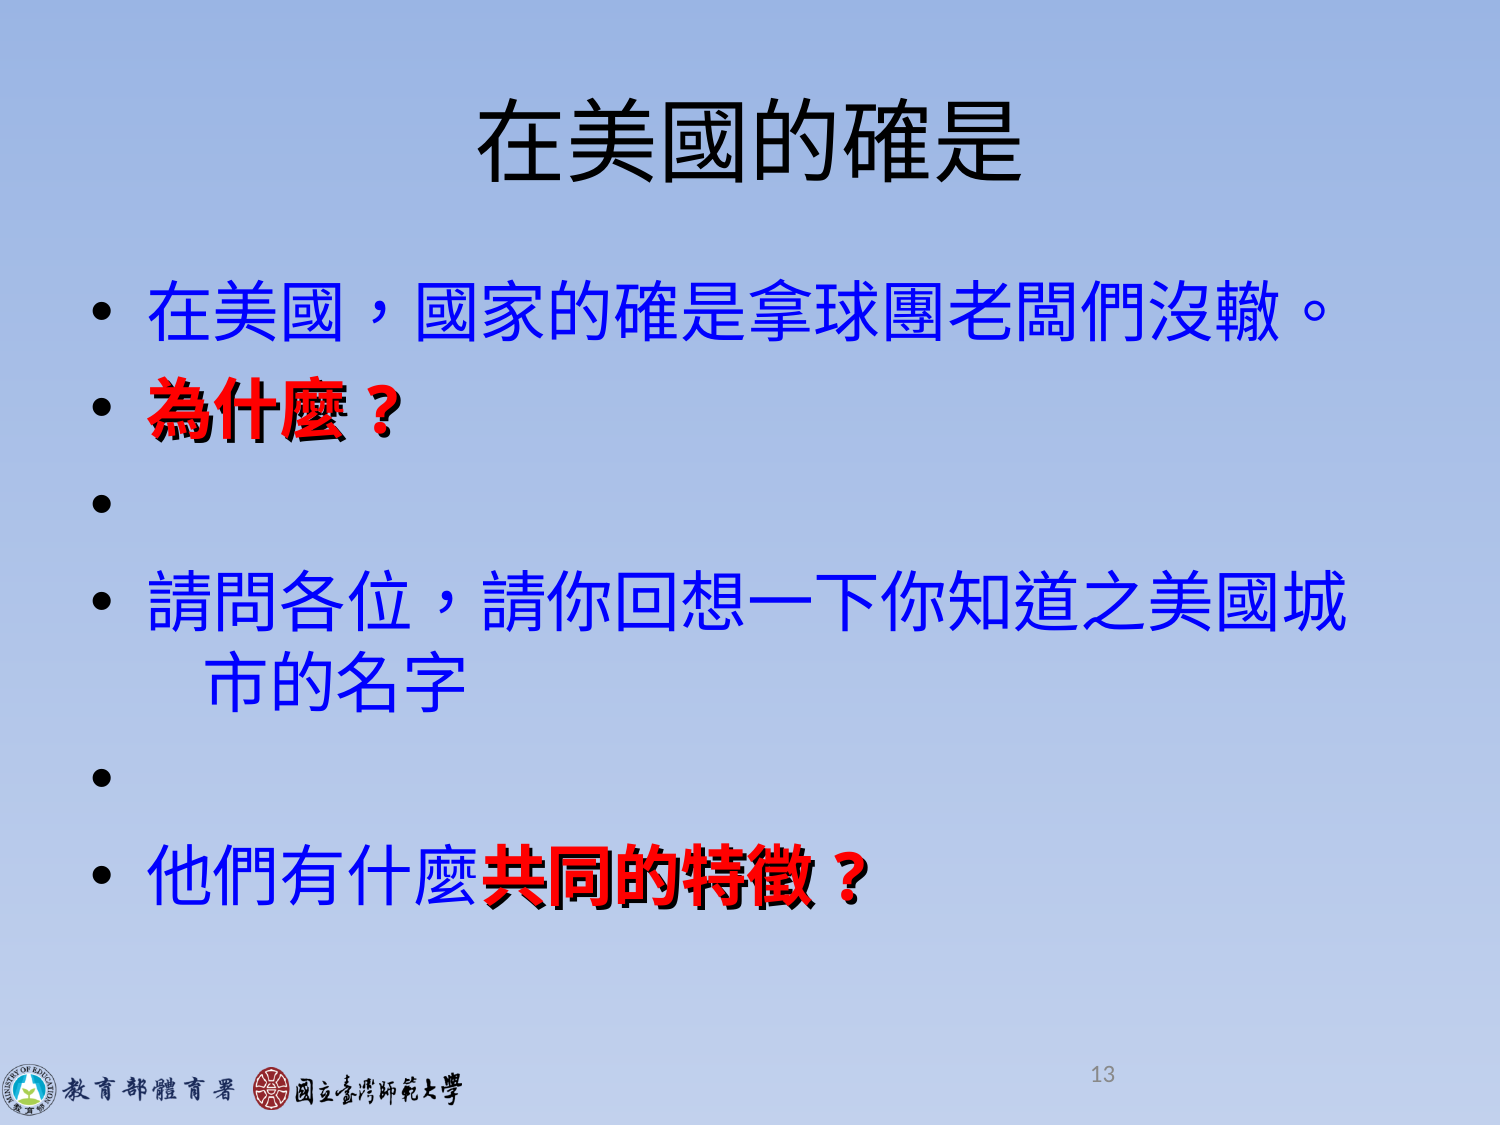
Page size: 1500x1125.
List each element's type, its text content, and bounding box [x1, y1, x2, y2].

list 在美國，國家的確是拿球團老闆們沒轍。 為什麼? 請問各位，請你回想一下你知道之美國城市的名字 他們有什麼共同的特徵? [75, 262, 1426, 1005]
title 在美國的確是 [75, 45, 1426, 233]
text_box [1074, 1042, 1426, 1103]
